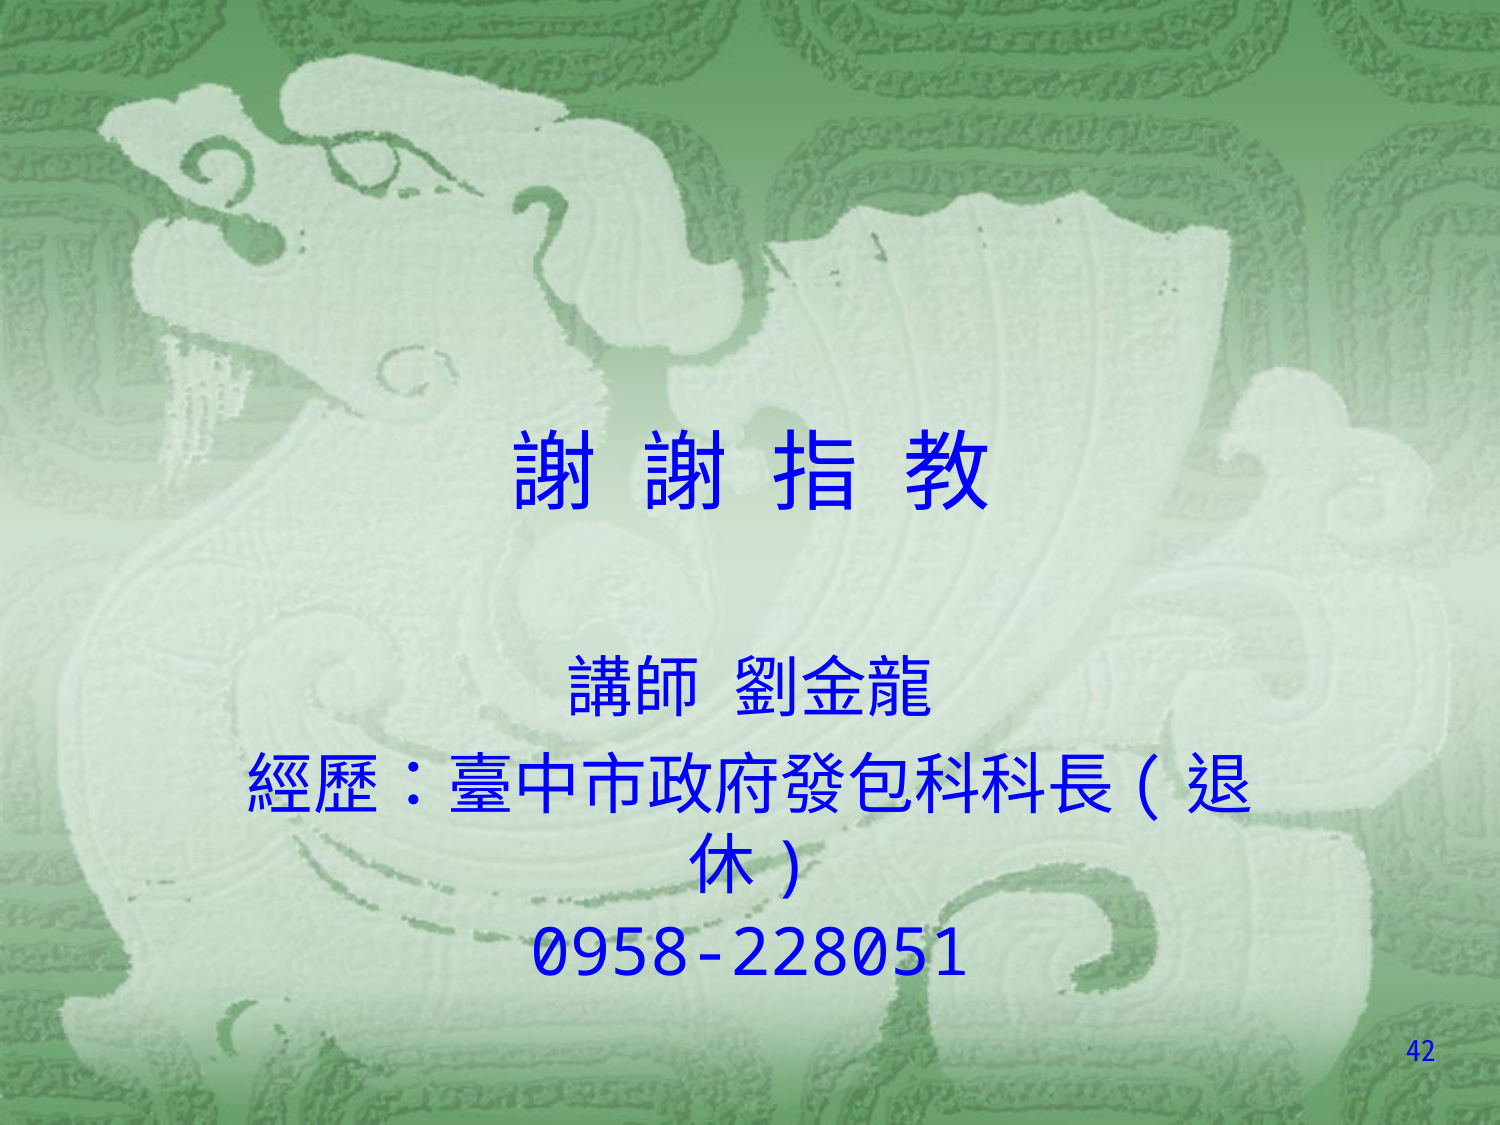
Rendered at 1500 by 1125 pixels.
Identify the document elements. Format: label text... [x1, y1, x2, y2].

text_box <編號> [1074, 1024, 1451, 1103]
picture [0, 0, 1500, 1125]
title 謝 謝 指 教 [112, 374, 1388, 563]
subtitle 講師 劉金龍 經歷：臺中市政府發包科科長(退休) 0958-228051 [194, 637, 1306, 925]
